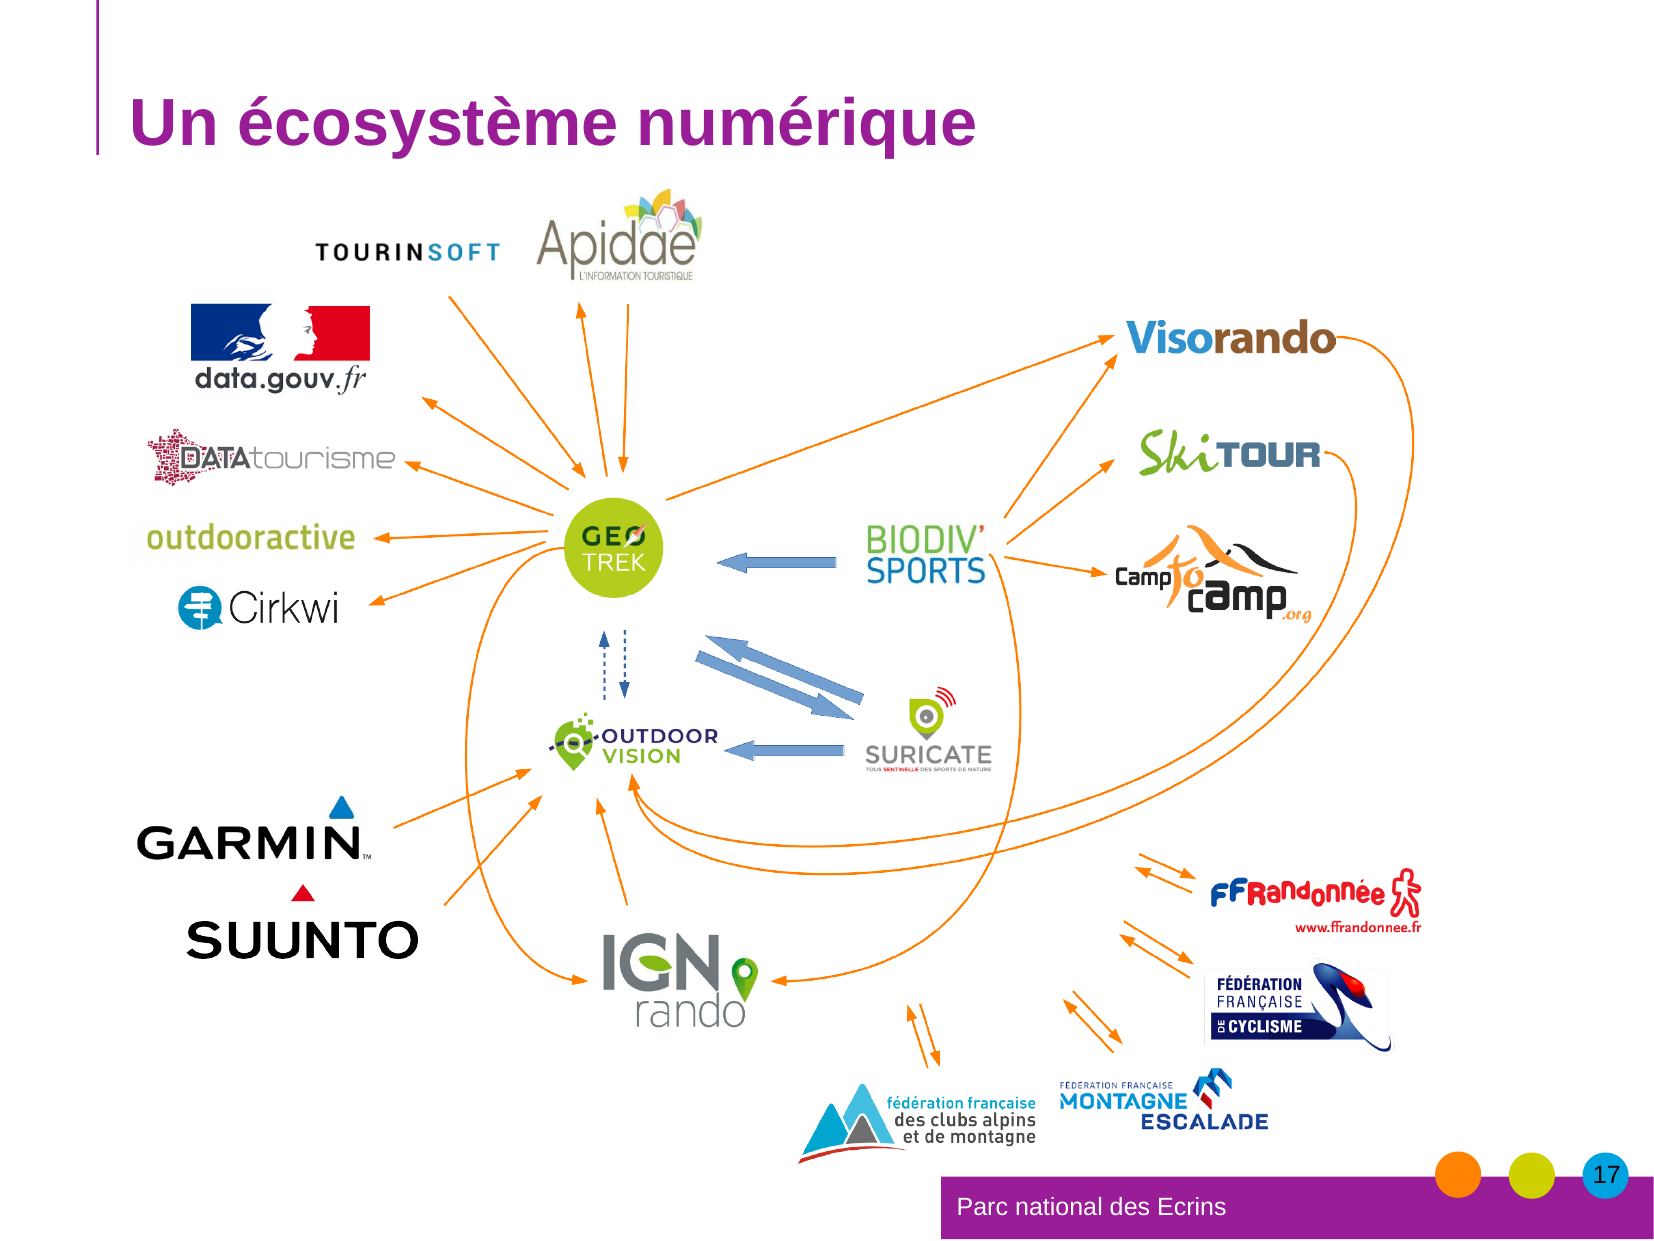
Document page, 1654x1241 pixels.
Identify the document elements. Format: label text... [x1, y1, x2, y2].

title Un écosystème numérique [129, 11, 1619, 160]
picture [118, 168, 1430, 1172]
